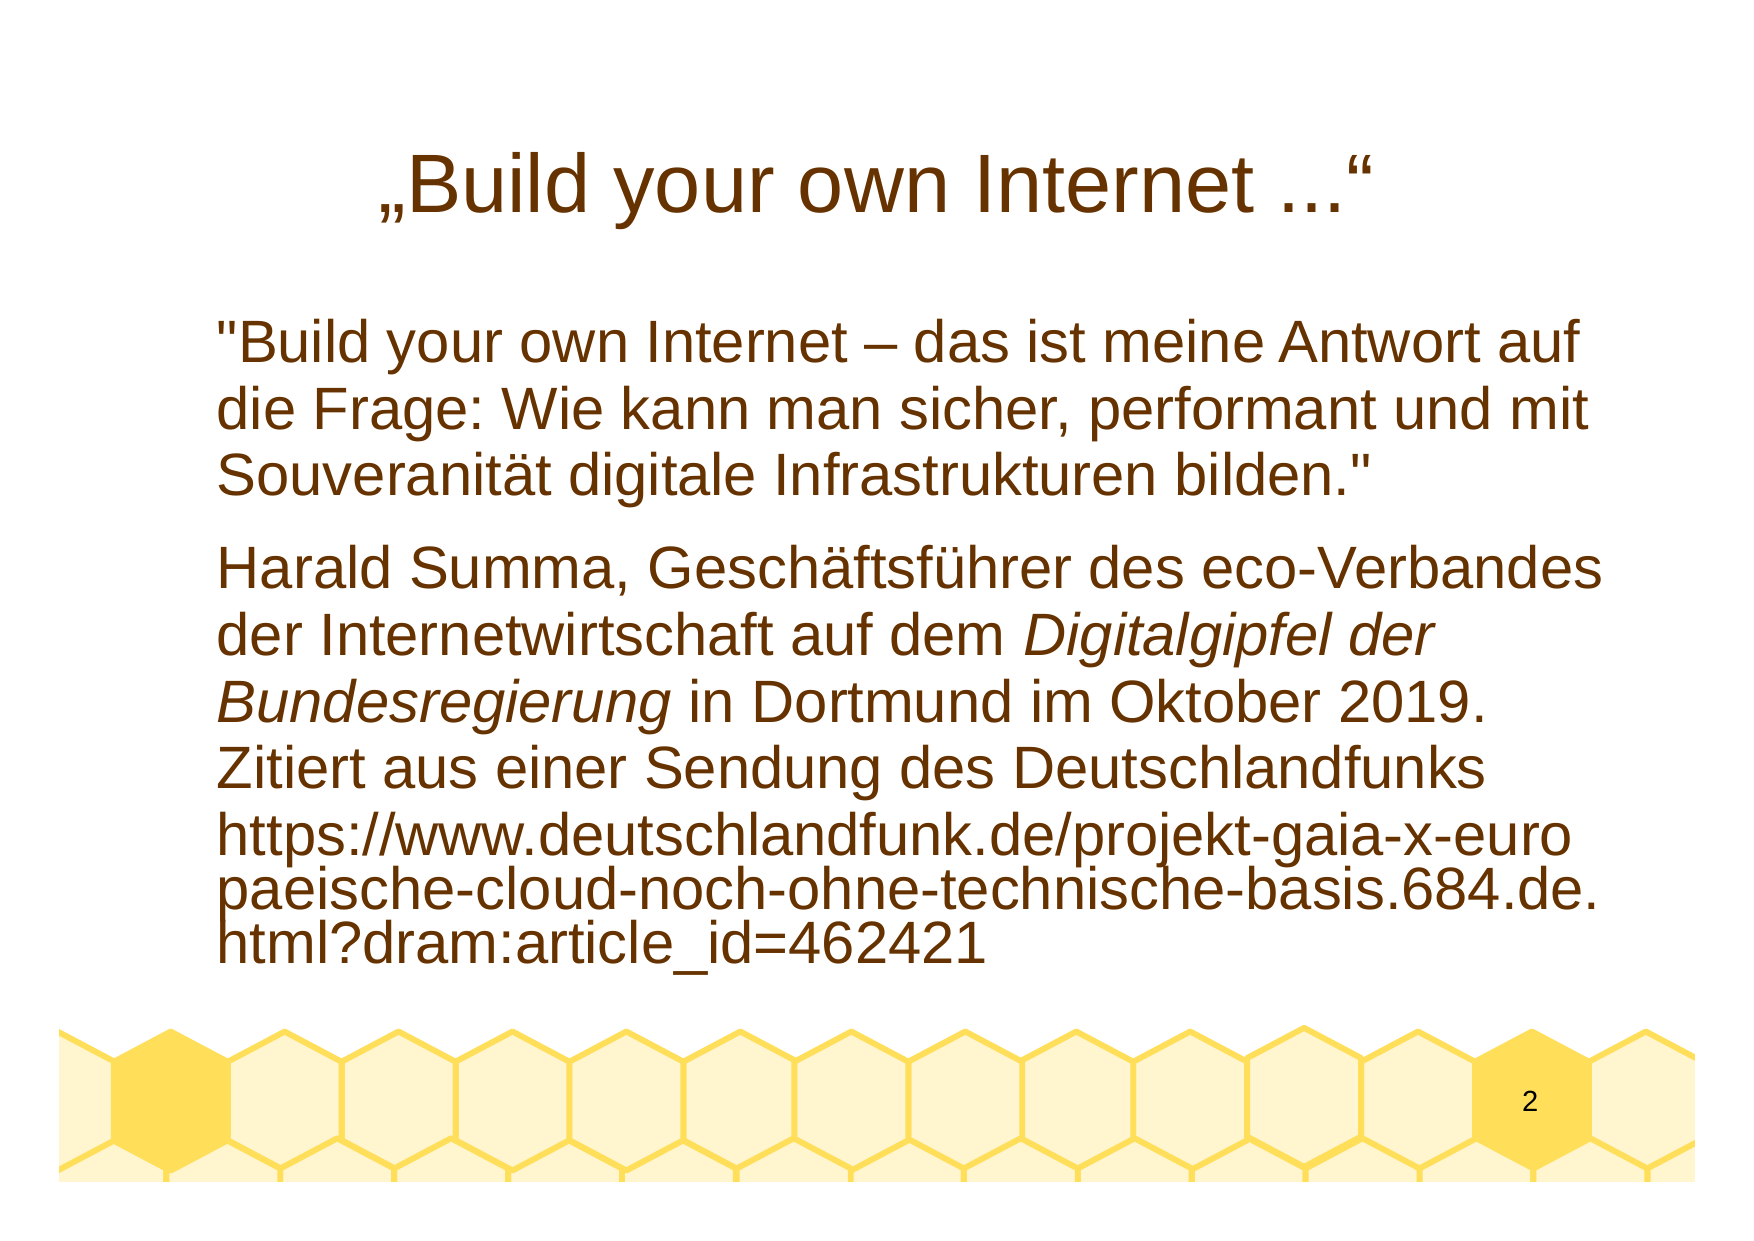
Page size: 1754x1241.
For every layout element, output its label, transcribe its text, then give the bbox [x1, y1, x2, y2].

list "Build your own Internet – das ist meine Antwort auf die Frage: Wie kann man sicher, performant und mit Souveranität digitale Infrastrukturen bilden." Harald Summa, Geschäftsführer des eco-Verbandes der Internetwirtschaft auf dem Digitalgipfel der Bundesregierung in Dortmund im Oktober 2019. Zitiert aus einer Sendung des Deutschlandfunks https://www.deutschlandfunk.de/projekt-gaia-x-europaeische-cloud-noch-ohne-technische-basis.684.de.html?dram:article_id=462421 [146, 308, 1608, 950]
title „Build your own Internet ...“ [146, 94, 1608, 273]
